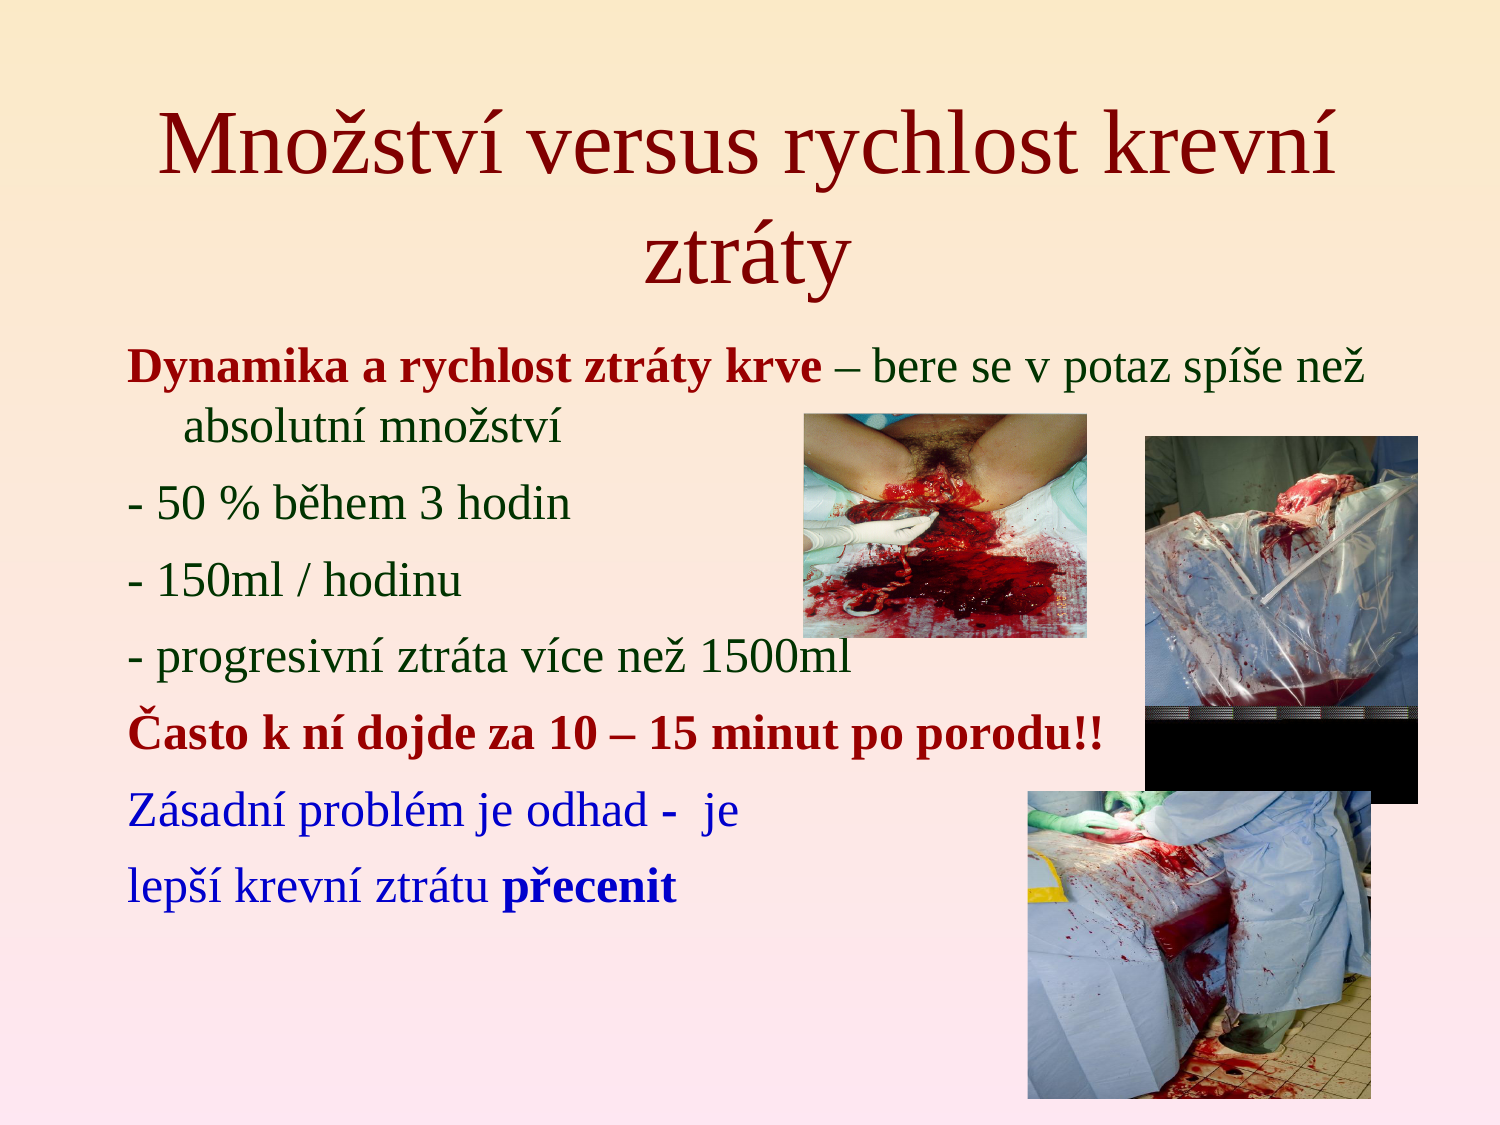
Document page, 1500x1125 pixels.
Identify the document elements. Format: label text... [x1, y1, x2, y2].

picture [803, 413, 1087, 638]
picture [1027, 436, 1418, 1099]
title Množství versus rychlost krevní ztráty [112, 73, 1384, 310]
list Dynamika a rychlost ztráty krve – bere se v potaz spíše než absolutní množství - 50 % během 3 hodin - 150ml / hodinu - progresivní ztráta více než 1500ml Často k ní dojde za 10 – 15 minut po porodu!! Zásadní problém je odhad - je lepší krevní ztrátu přecenit [112, 324, 1384, 996]
